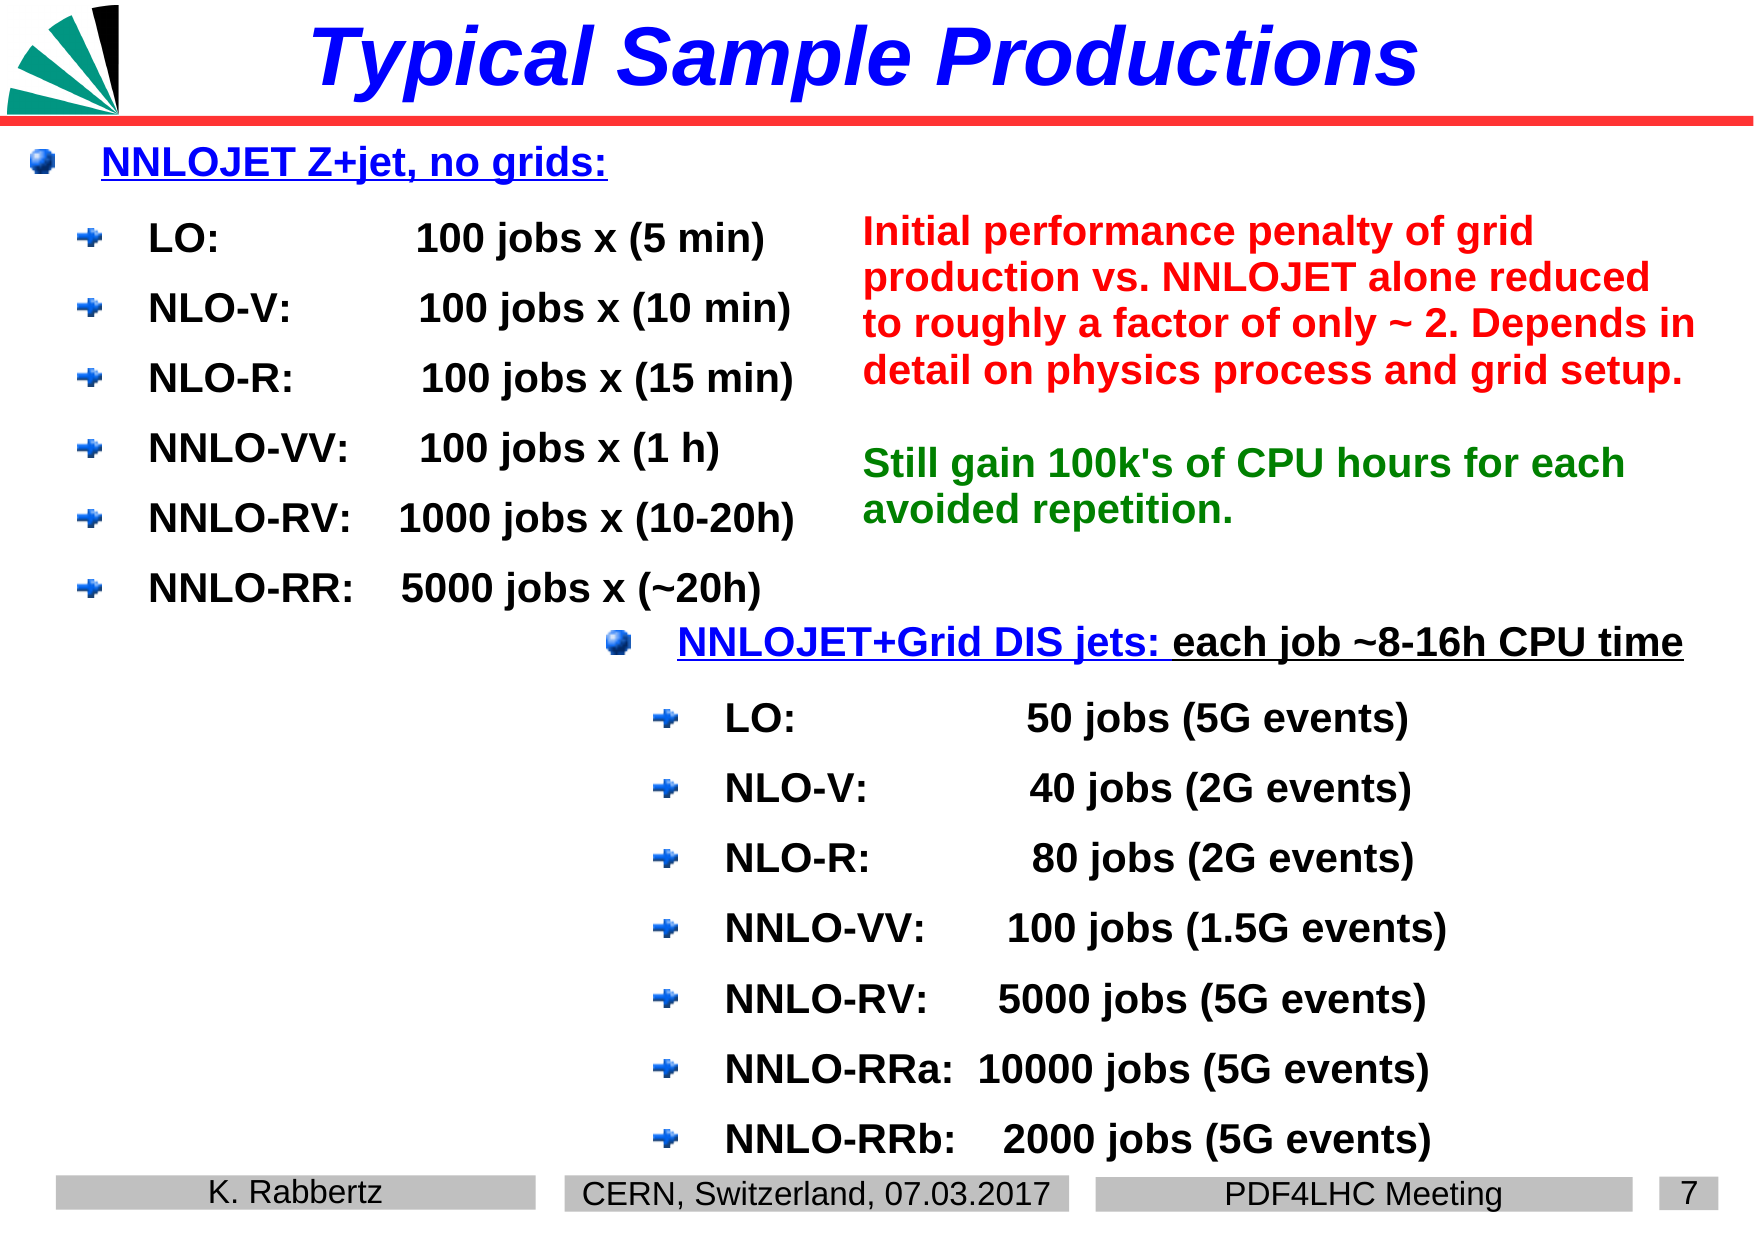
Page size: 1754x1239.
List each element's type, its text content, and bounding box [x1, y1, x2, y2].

text_box Initial performance penalty of grid production vs. NNLOJET alone reduced to roughly a factor of only ~ 2. Depends in detail on physics process and grid setup. Still gain 100k's of CPU hours for each avoided repetition. [850, 201, 1707, 543]
list NNLOJET+Grid DIS jets: each job ~8-16h CPU time LO: 50 jobs (5G events) NLO-V: 40 jobs (2G events) NLO-R: 80 jobs (2G events) NNLO-VV: 100 jobs (1.5G events) NNLO-RV: 5000 jobs (5G events) NNLO-RRa: 10000 jobs (5G events) NNLO-RRb: 2000 jobs (5G events) [594, 618, 1754, 1167]
title Typical Sample Productions [123, 0, 1606, 114]
list NNLOJET Z+jet, no grids: LO: 100 jobs x (5 min) NLO-V: 100 jobs x (10 min) NLO-R: 100 jobs x (15 min) NNLO-VV: 100 jobs x (1 h) NNLO-RV: 1000 jobs x (10-20h) NNLO-RR: 5000 jobs x (~20h) [18, 138, 818, 616]
picture [7, 5, 119, 116]
